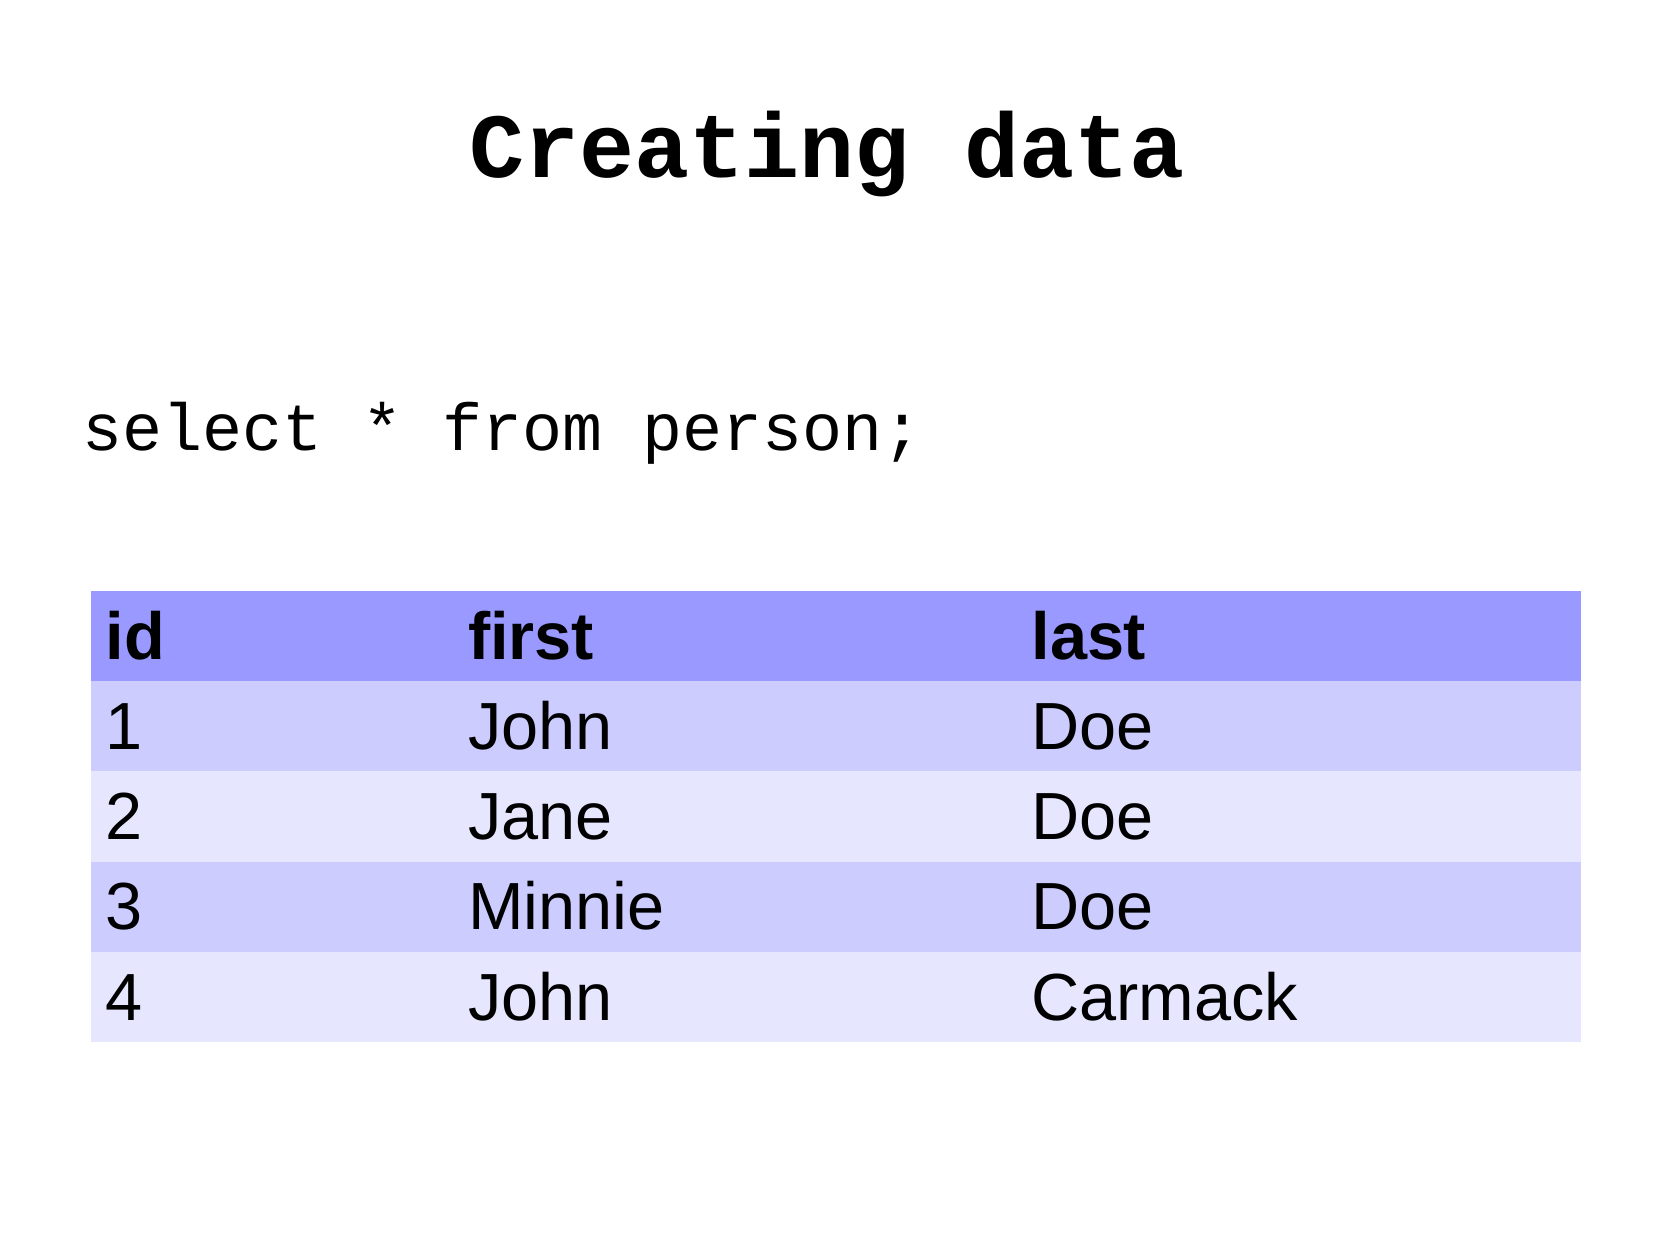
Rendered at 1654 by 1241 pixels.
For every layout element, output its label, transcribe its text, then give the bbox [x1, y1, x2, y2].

table_cell 1 [91, 681, 453, 771]
table_header last [1017, 591, 1581, 681]
table_cell Carmack [1017, 952, 1581, 1042]
title Creating data [82, 49, 1571, 257]
table_cell Doe [1017, 771, 1581, 862]
table_cell John [453, 952, 1017, 1042]
table_header id [91, 591, 453, 681]
table_cell 2 [91, 771, 453, 862]
table_cell Minnie [453, 862, 1017, 952]
table_header first [453, 591, 1017, 681]
table_cell 3 [91, 862, 453, 952]
table_cell John [453, 681, 1017, 771]
table_cell Doe [1017, 681, 1581, 771]
table_cell 4 [91, 952, 453, 1042]
list select * from person; [82, 290, 1571, 584]
table_cell Jane [453, 771, 1017, 862]
table_cell Doe [1017, 862, 1581, 952]
